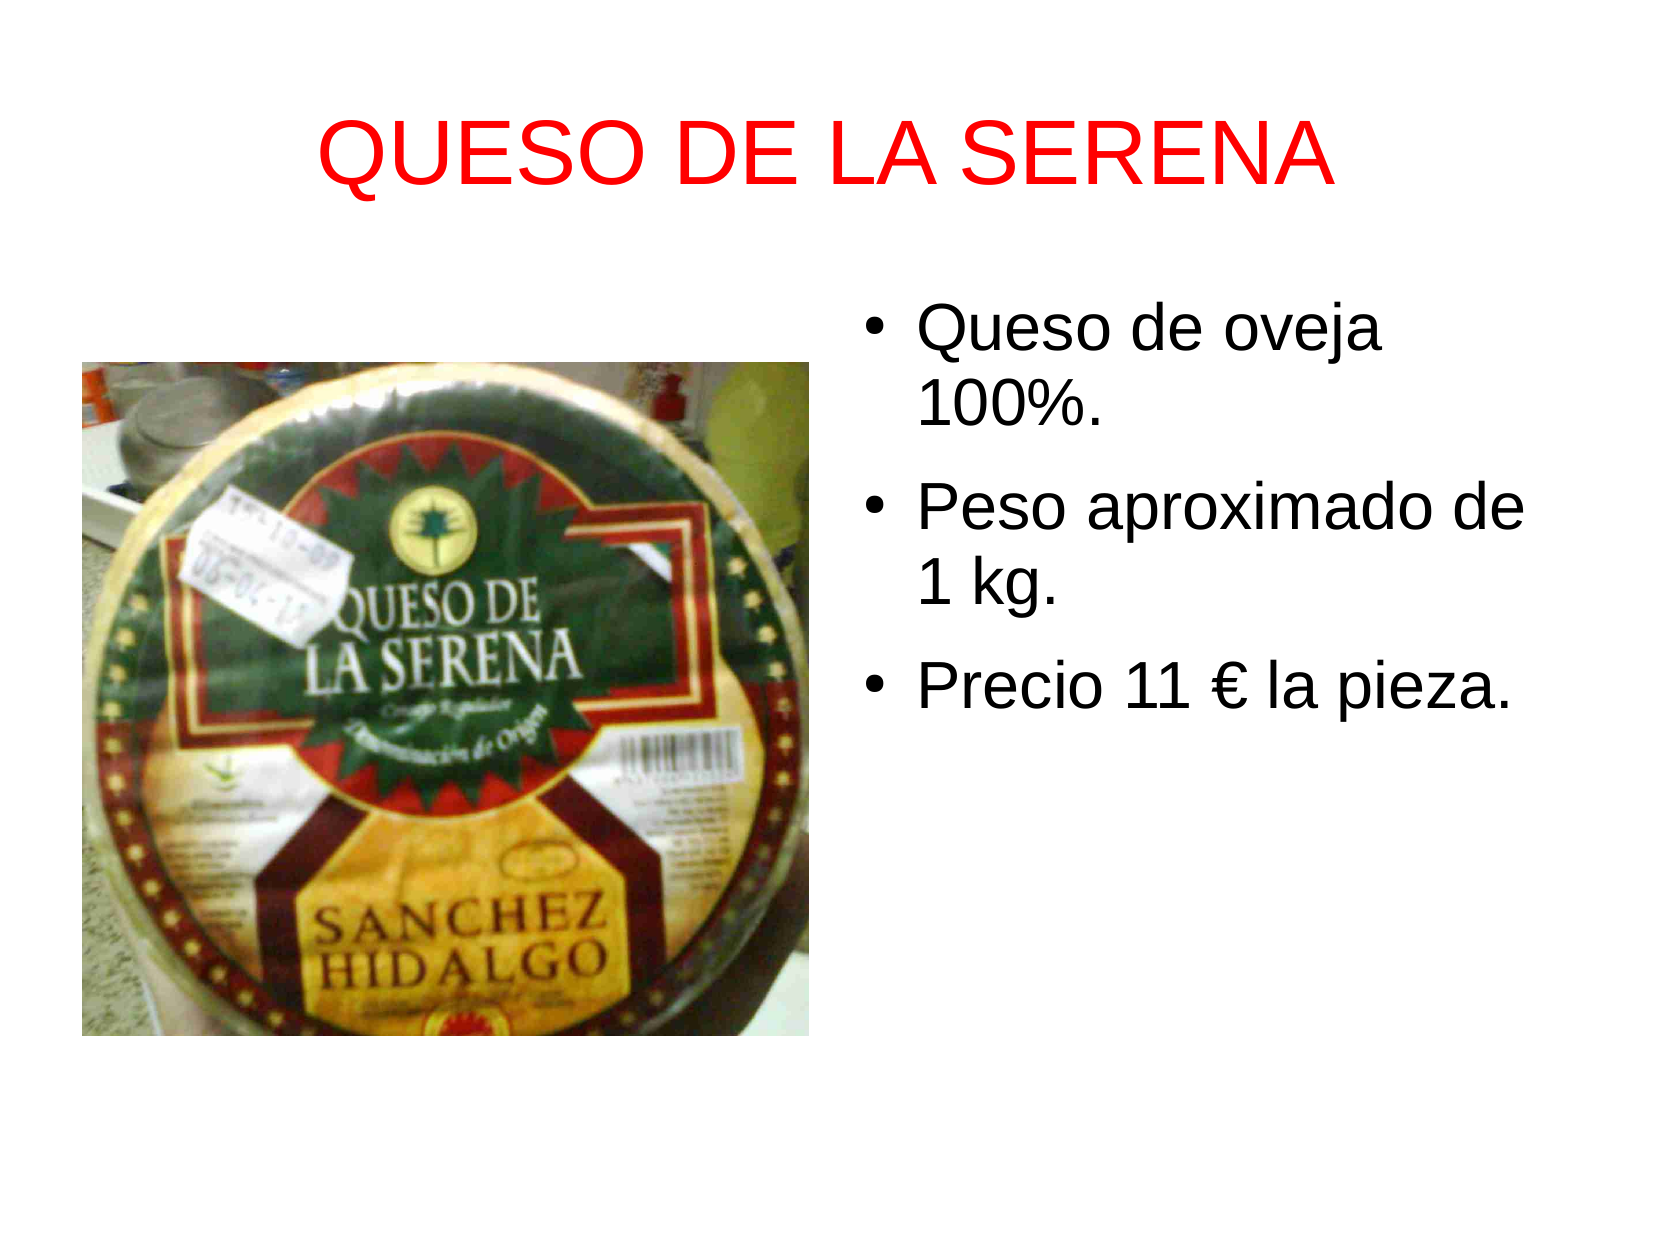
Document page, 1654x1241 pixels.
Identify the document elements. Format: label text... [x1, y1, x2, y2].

picture [82, 362, 809, 1036]
title QUESO DE LA SERENA [82, 49, 1571, 257]
list Queso de oveja 100%. Peso aproximado de 1 kg. Precio 11 € la pieza. [845, 290, 1572, 1109]
